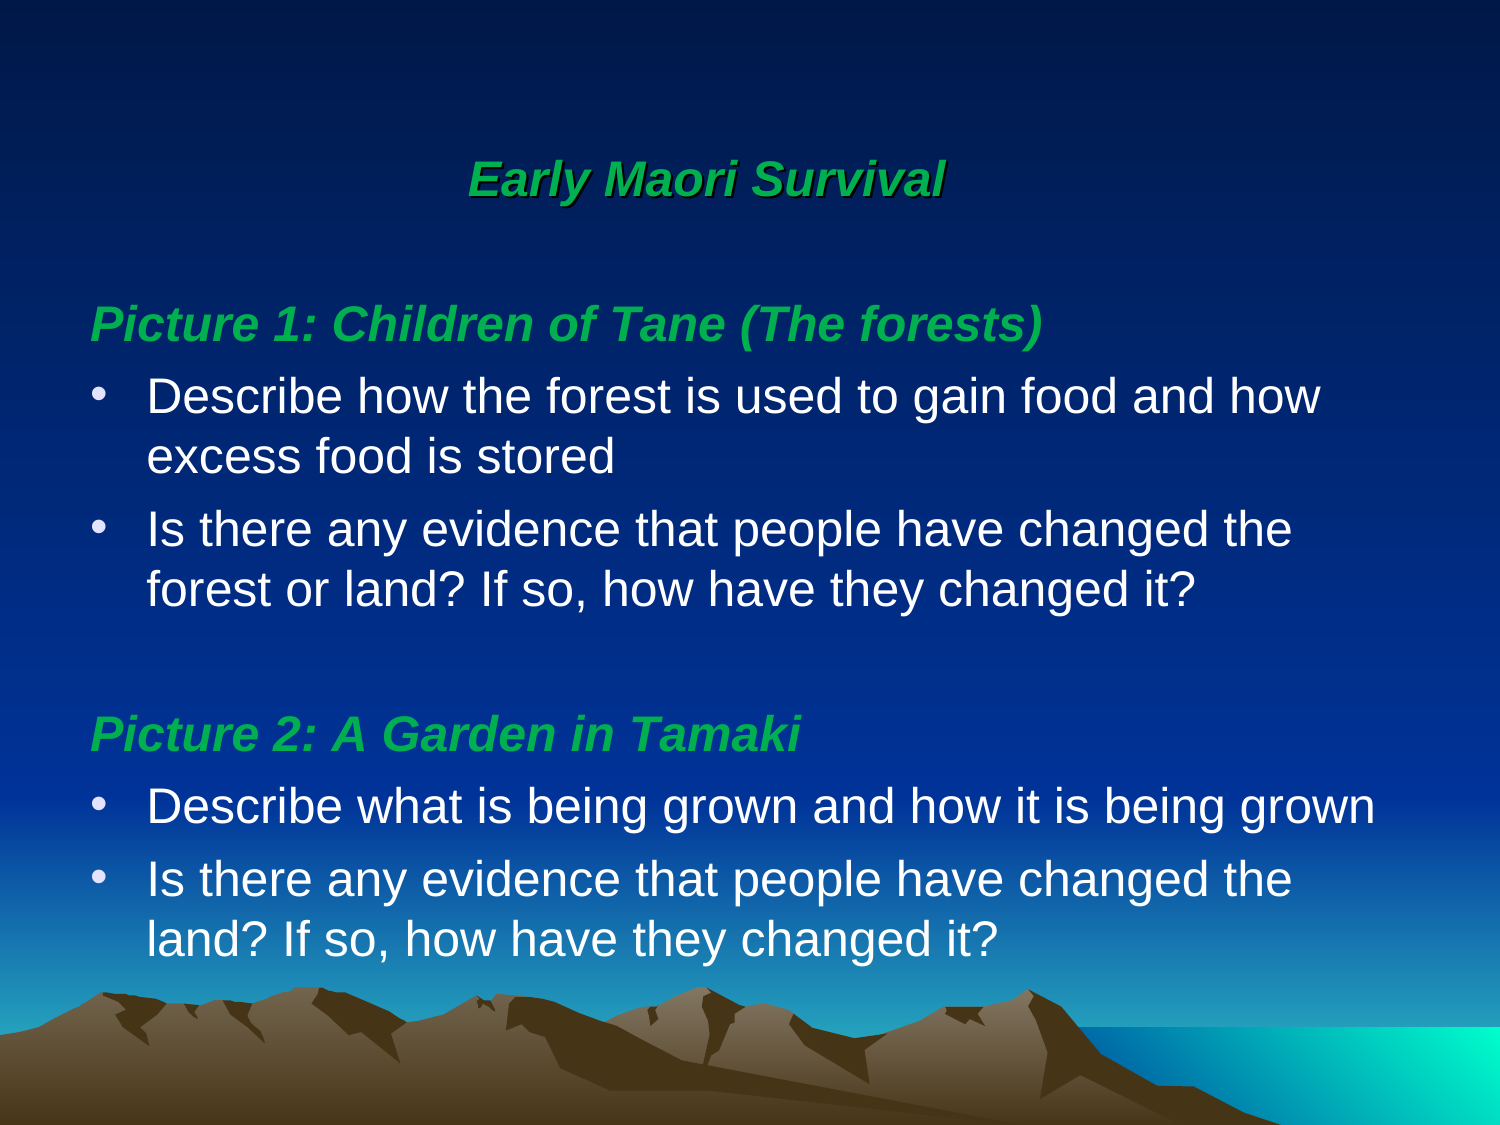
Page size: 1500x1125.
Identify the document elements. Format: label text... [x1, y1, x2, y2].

list Early Maori Survival Picture 1: Children of Tane (The forests) Describe how the forest is used to gain food and how excess food is stored Is there any evidence that people have changed the forest or land? If so, how have they changed it? Picture 2: A Garden in Tamaki Describe what is being grown and how it is being grown Is there any evidence that people have changed the land? If so, how have they changed it? [75, 66, 1426, 1000]
